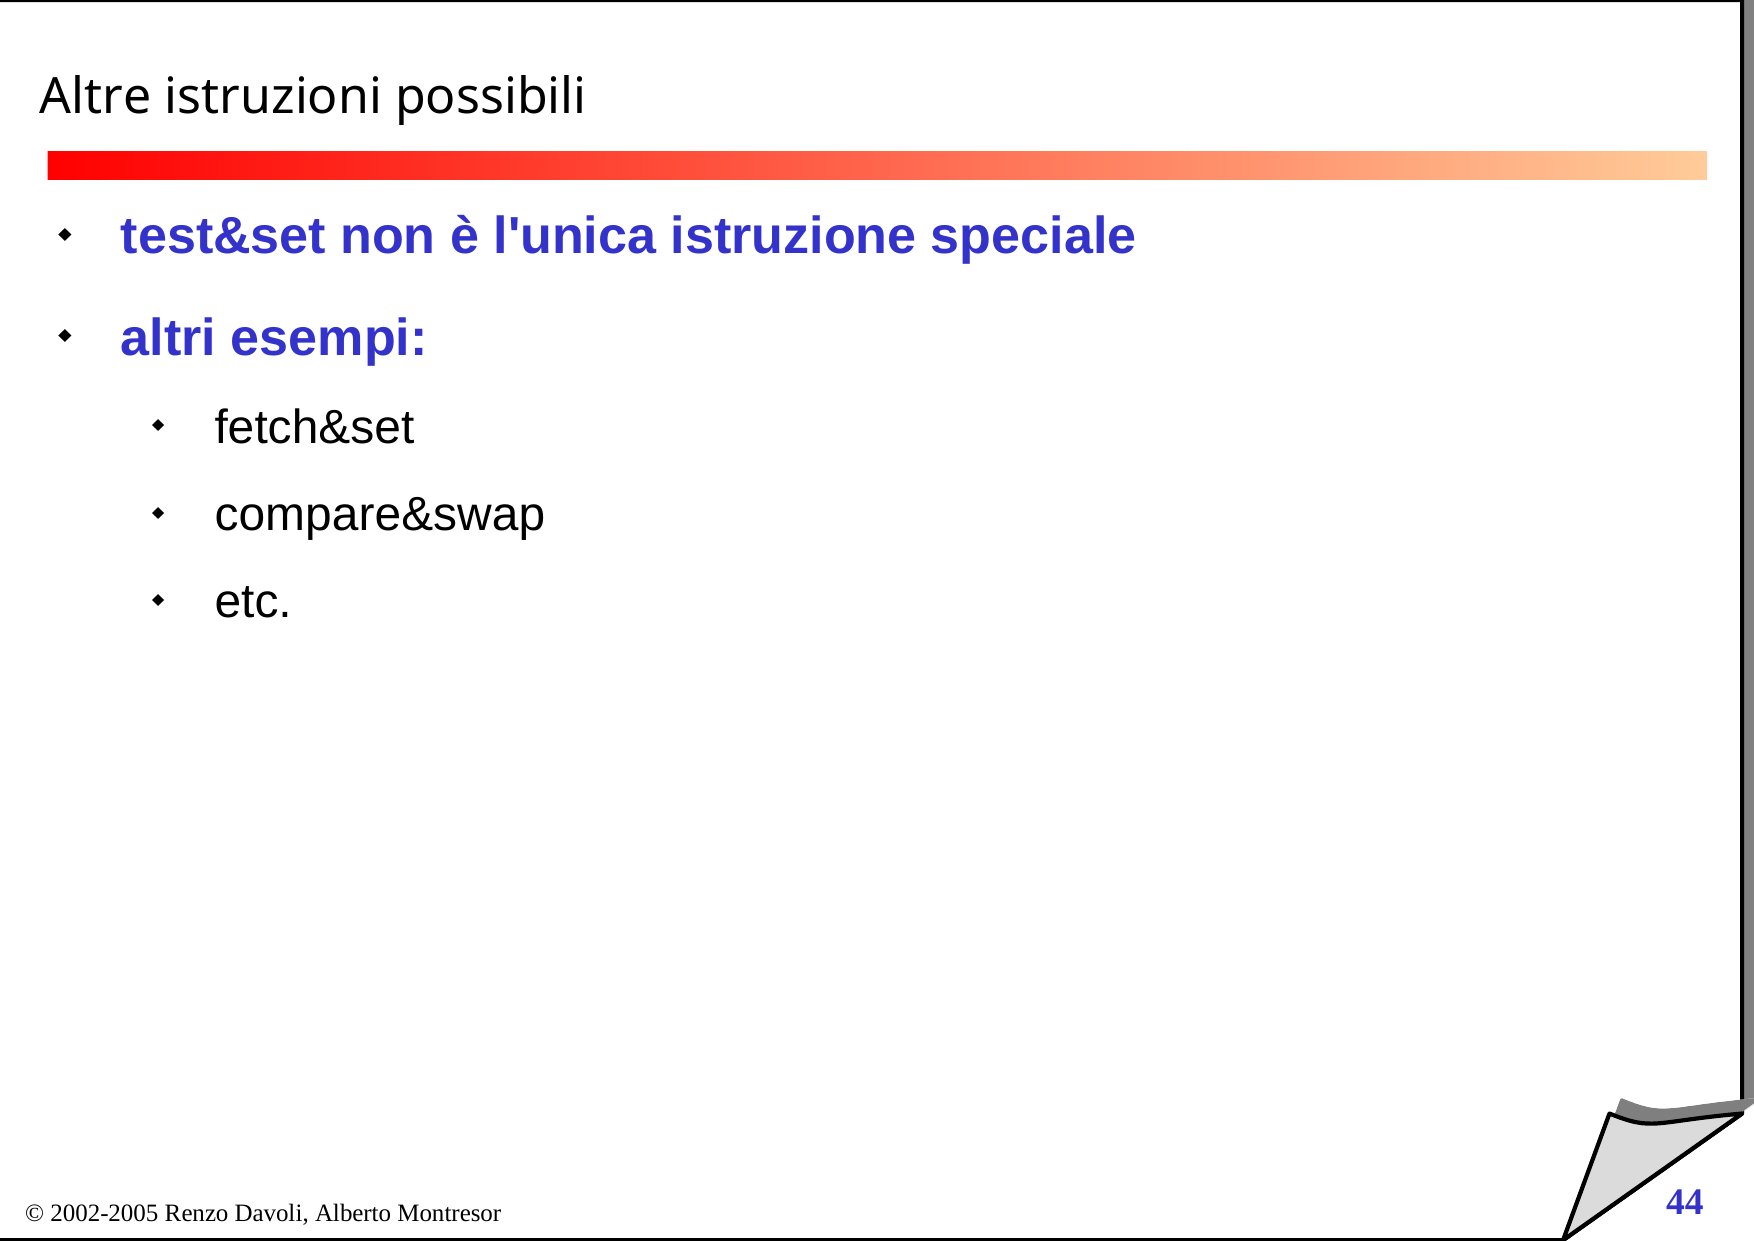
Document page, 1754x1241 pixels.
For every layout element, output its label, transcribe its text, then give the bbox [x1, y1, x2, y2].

list test&set non è l'unica istruzione speciale altri esempi: fetch&set compare&swap etc. [58, 206, 1696, 815]
title Altre istruzioni possibili [39, 49, 1713, 144]
